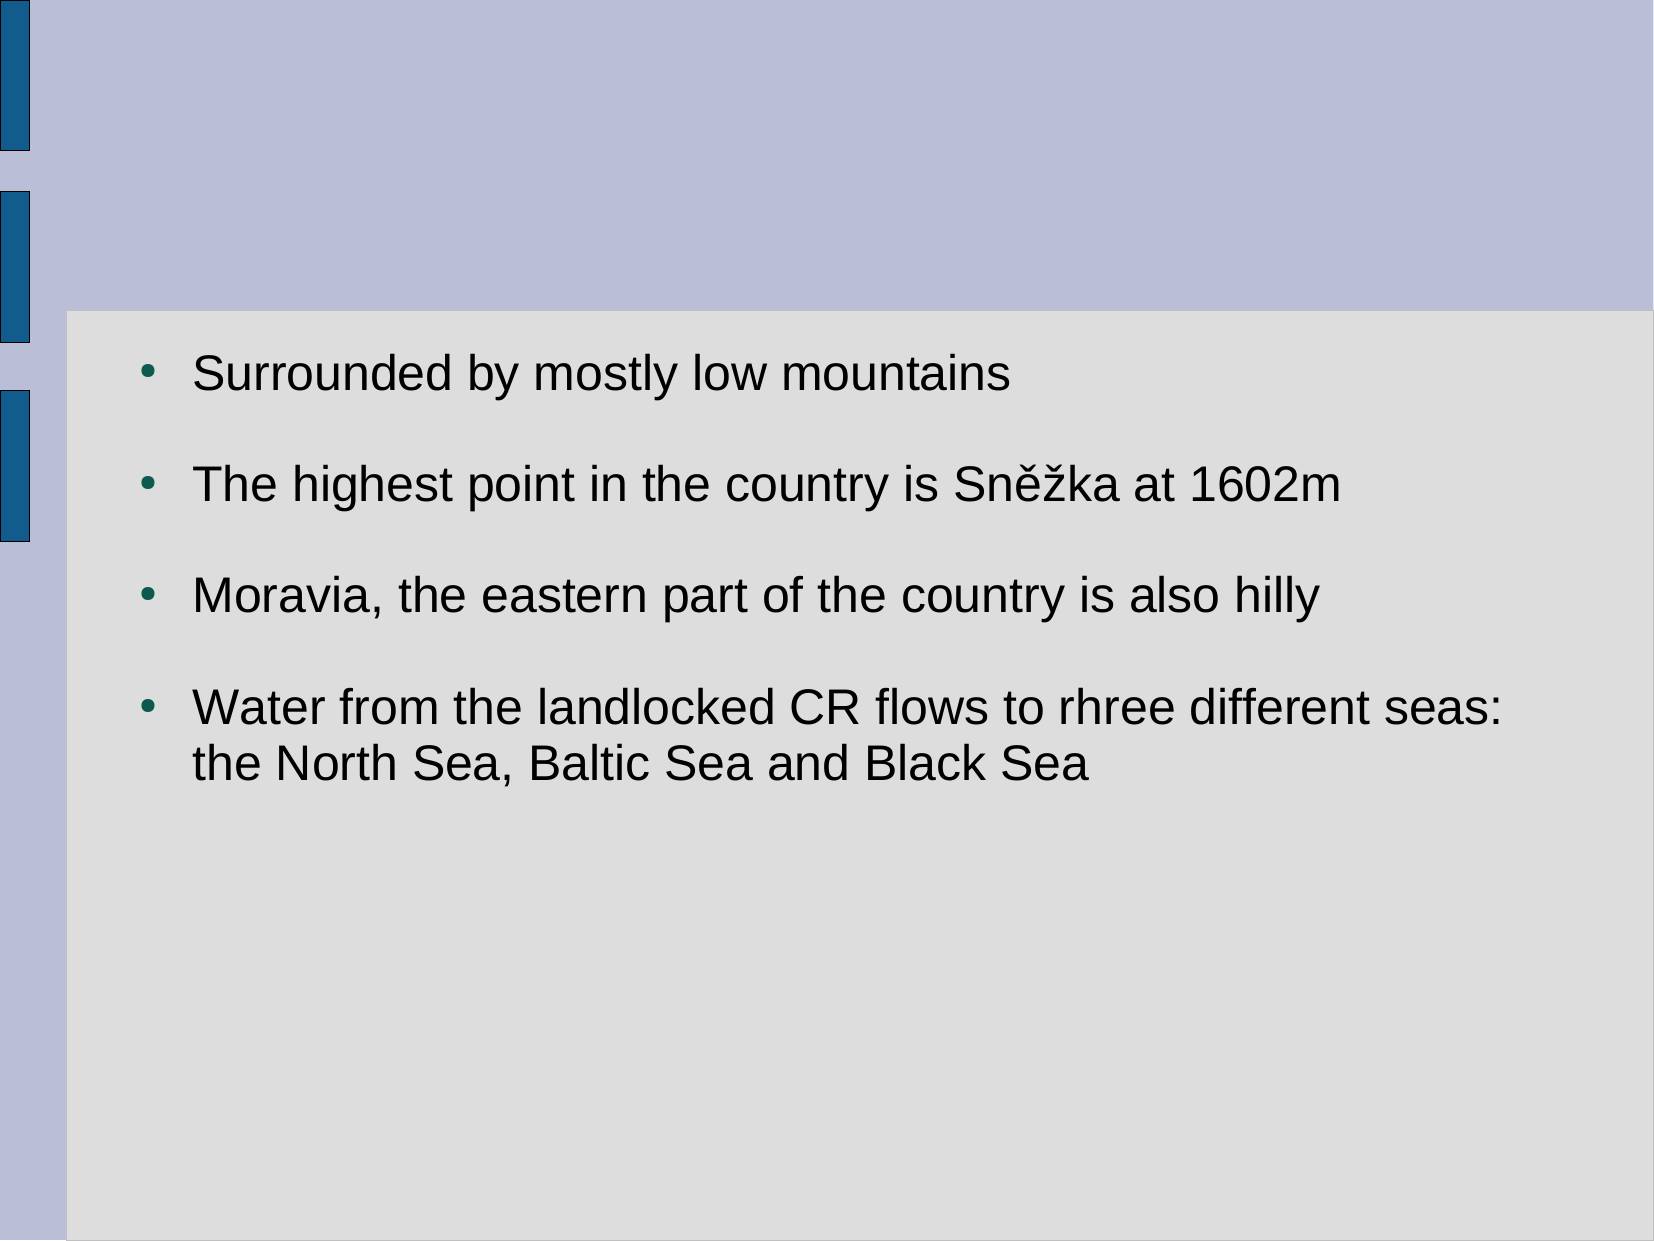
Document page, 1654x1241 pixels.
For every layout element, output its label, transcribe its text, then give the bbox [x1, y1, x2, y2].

list Surrounded by mostly low mountains The highest point in the country is Sněžka at 1602m Moravia, the eastern part of the country is also hilly Water from the landlocked CR flows to rhree different seas: the North Sea, Baltic Sea and Black Sea [121, 344, 1534, 1127]
